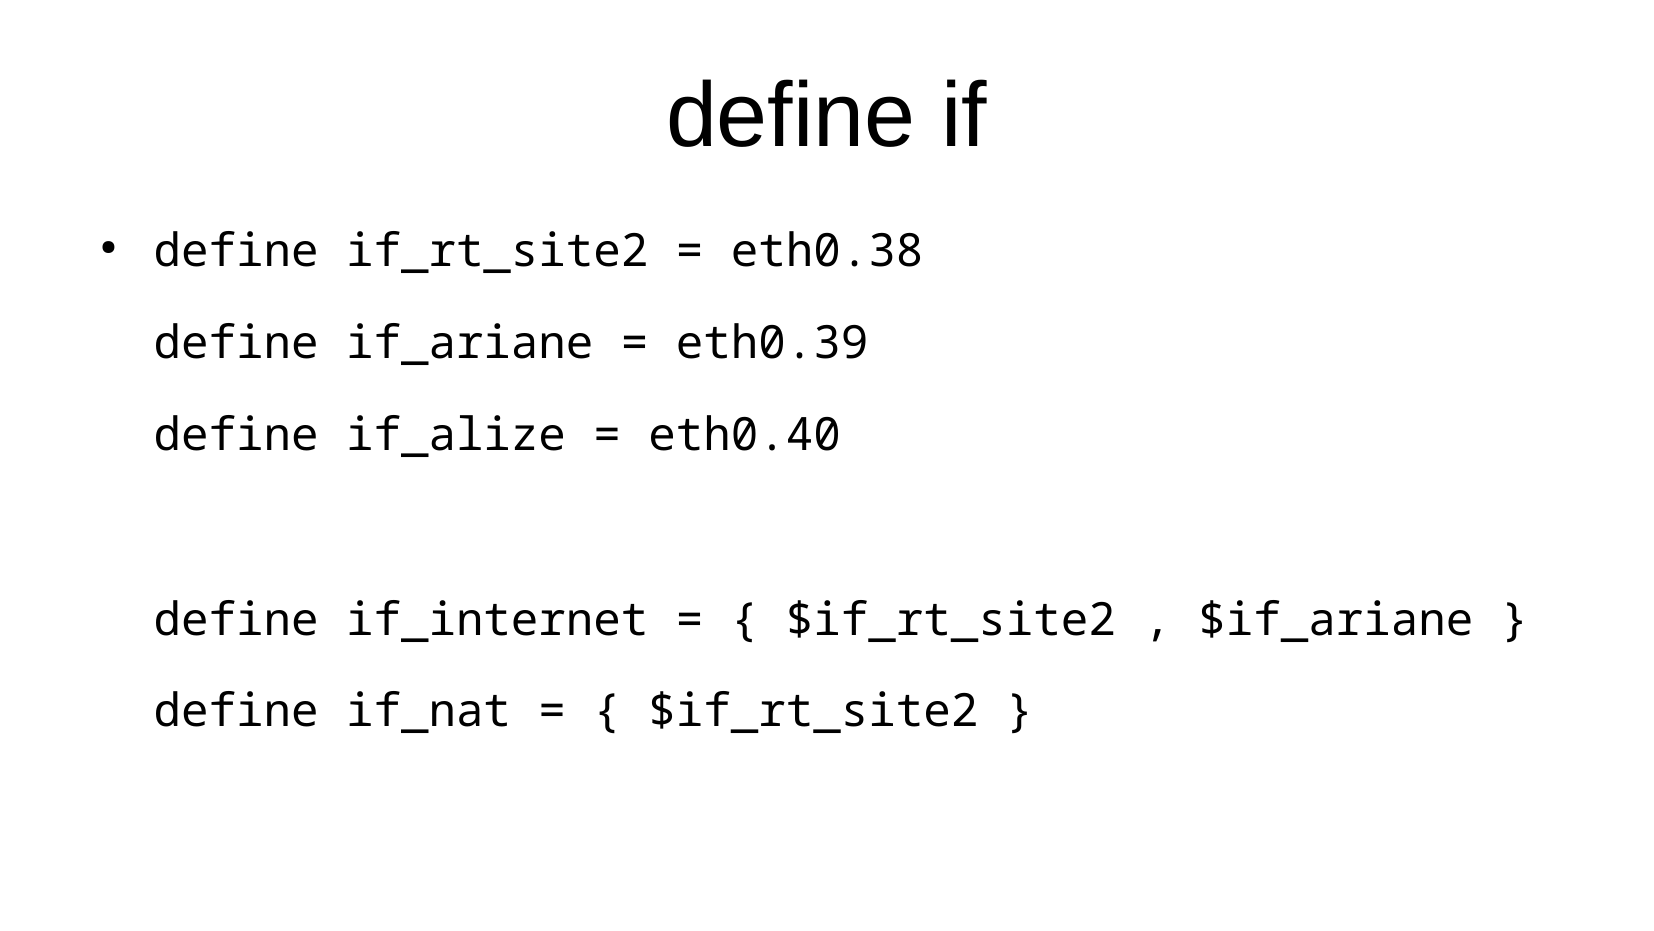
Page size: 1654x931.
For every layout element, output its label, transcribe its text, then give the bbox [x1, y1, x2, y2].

title define if [82, 37, 1571, 193]
list define if_rt_site2 = eth0.38 define if_ariane = eth0.39 define if_alize = eth0.40 define if_internet = { $if_rt_site2 , $if_ariane } define if_nat = { $if_rt_site2 } [82, 217, 1571, 758]
